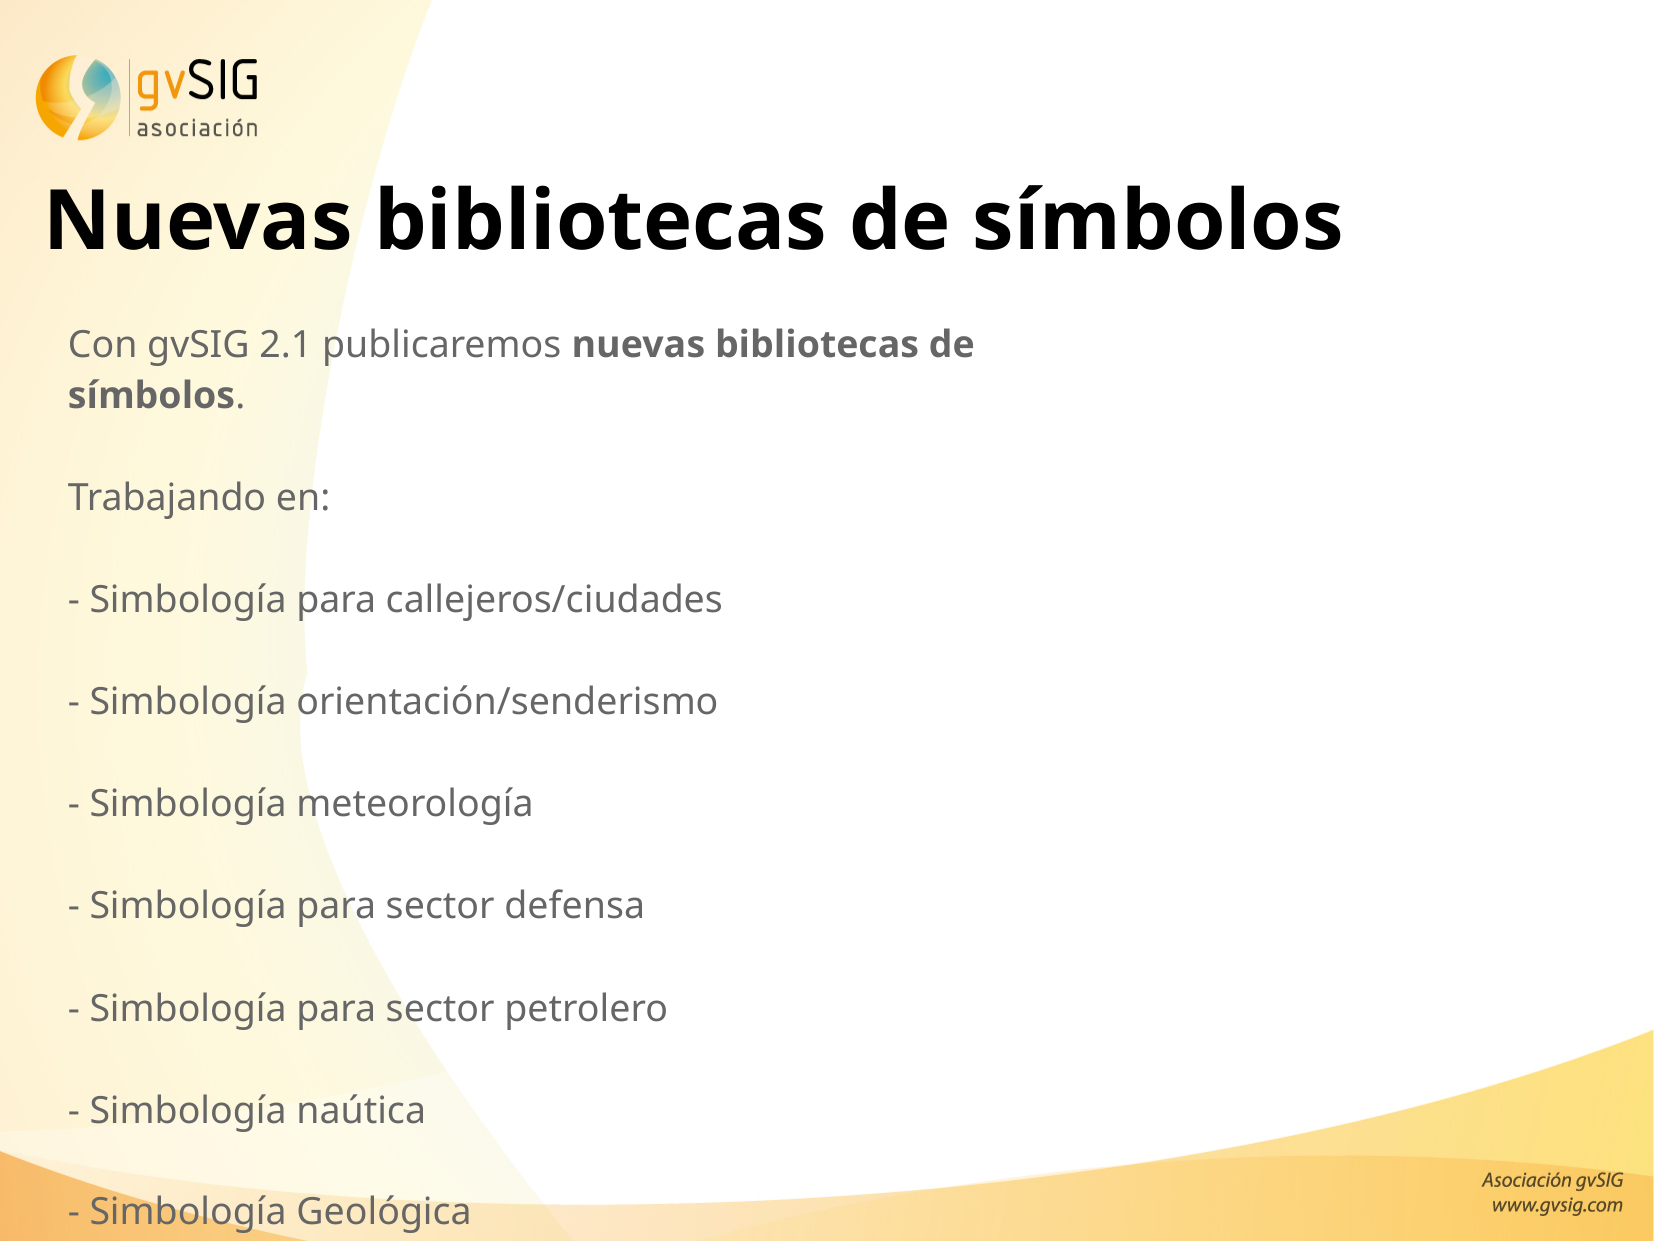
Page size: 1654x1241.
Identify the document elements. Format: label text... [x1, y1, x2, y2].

title Nuevas bibliotecas de símbolos [43, 170, 1531, 265]
picture [0, 0, 1654, 1241]
text_box Con gvSIG 2.1 publicaremos nuevas bibliotecas de símbolos. Trabajando en: - Simbología para callejeros/ciudades - Simbología orientación/senderismo - Simbología meteorología - Simbología para sector defensa - Simbología para sector petrolero - Simbología naútica - Simbología Geológica [53, 310, 1016, 1129]
